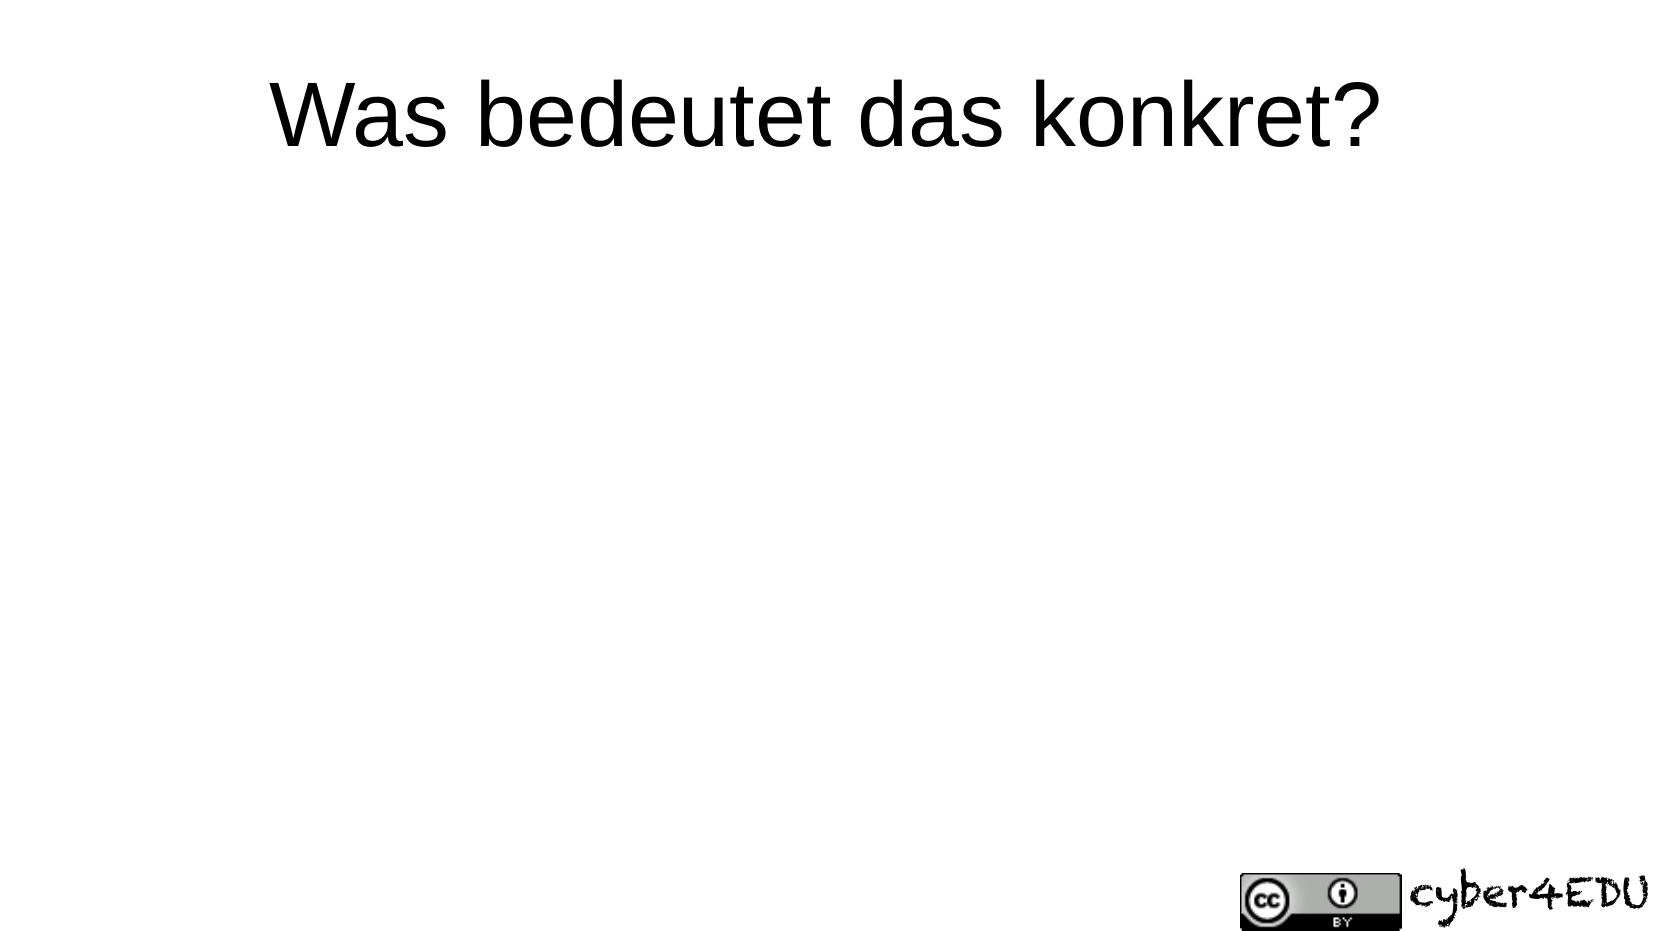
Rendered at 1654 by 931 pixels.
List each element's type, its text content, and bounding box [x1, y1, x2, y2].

picture [1240, 873, 1402, 931]
title Was bedeutet das konkret? [82, 37, 1571, 193]
picture [1410, 868, 1648, 928]
